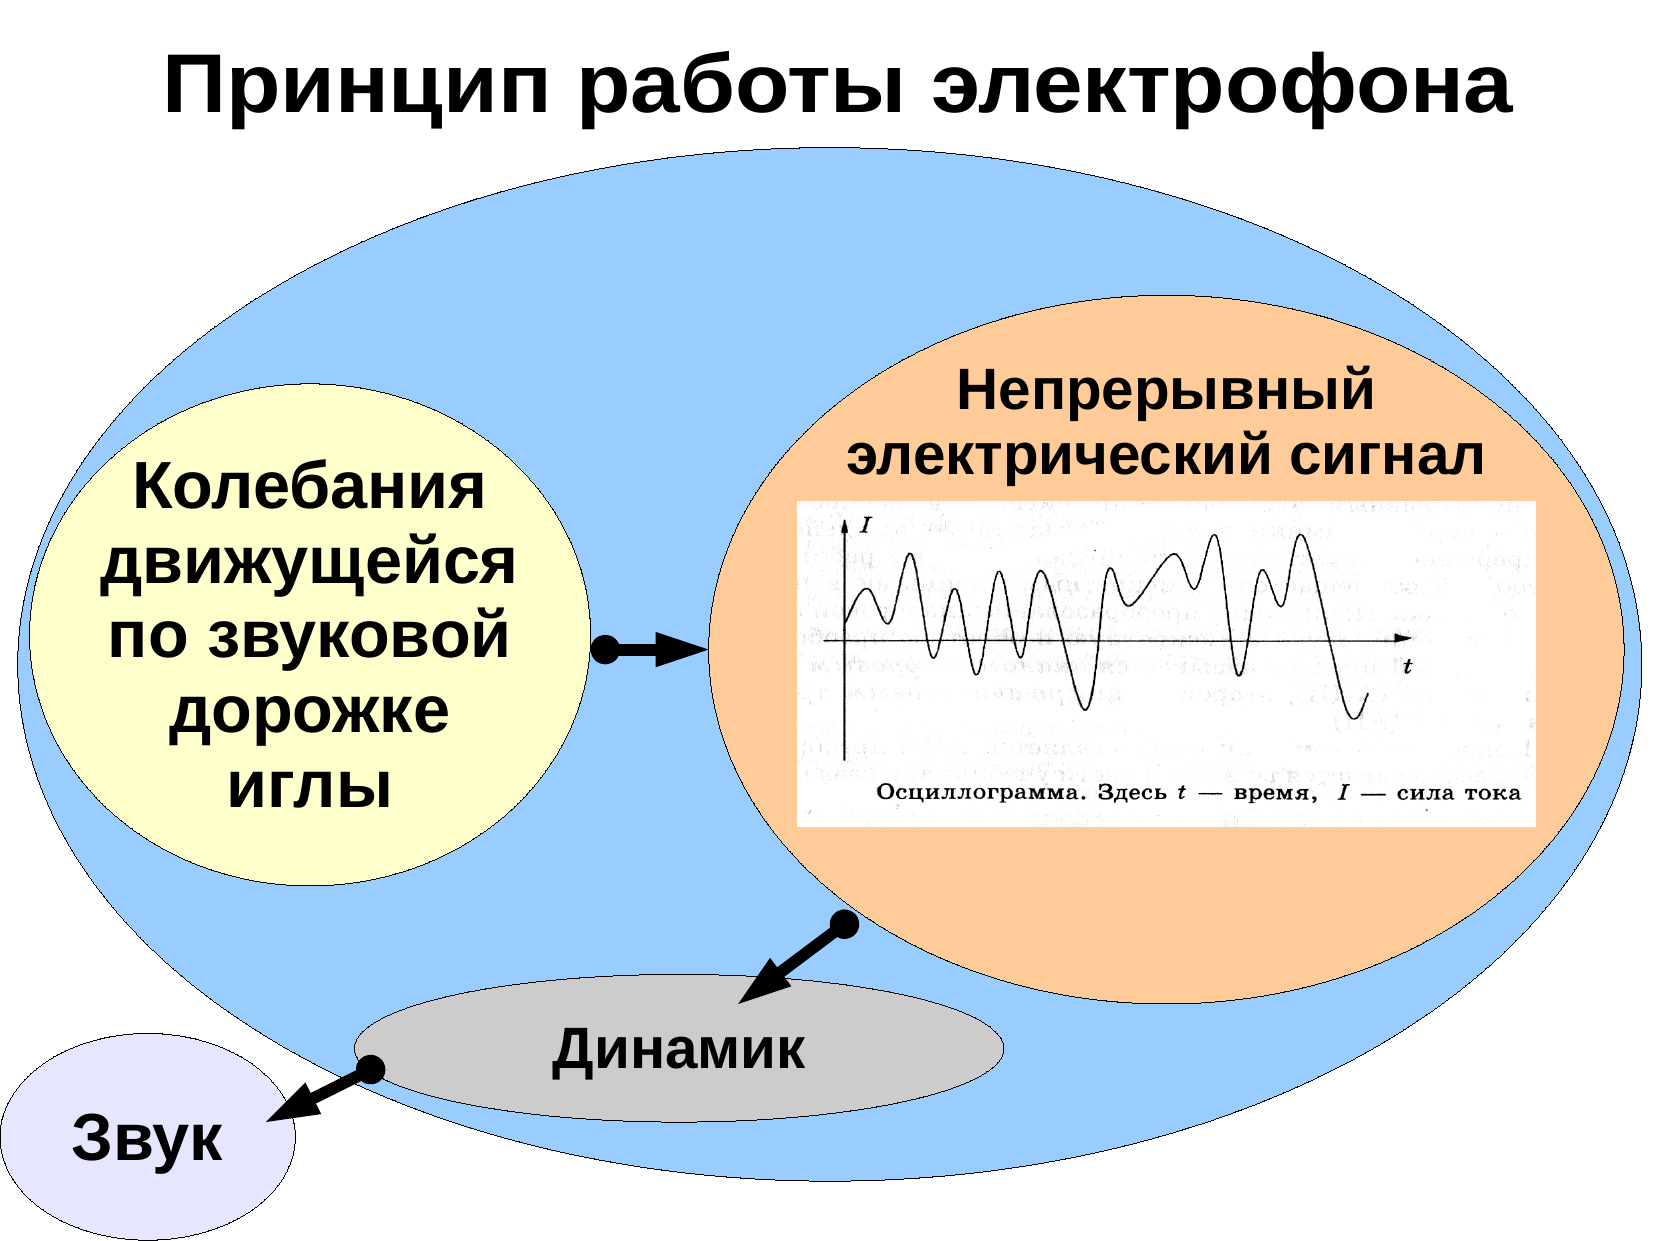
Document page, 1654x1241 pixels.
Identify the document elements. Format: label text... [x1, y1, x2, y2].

text_box Непрерывный электрический сигнал [708, 295, 1625, 1004]
text_box [17, 147, 1642, 1182]
text_box Колебания движущейся по звуковой дорожке иглы [29, 383, 591, 886]
text_box Принцип работы электрофона [147, 29, 1536, 138]
text_box Звук [0, 1033, 296, 1241]
text_box Динамик [354, 974, 1004, 1123]
picture [797, 501, 1536, 827]
